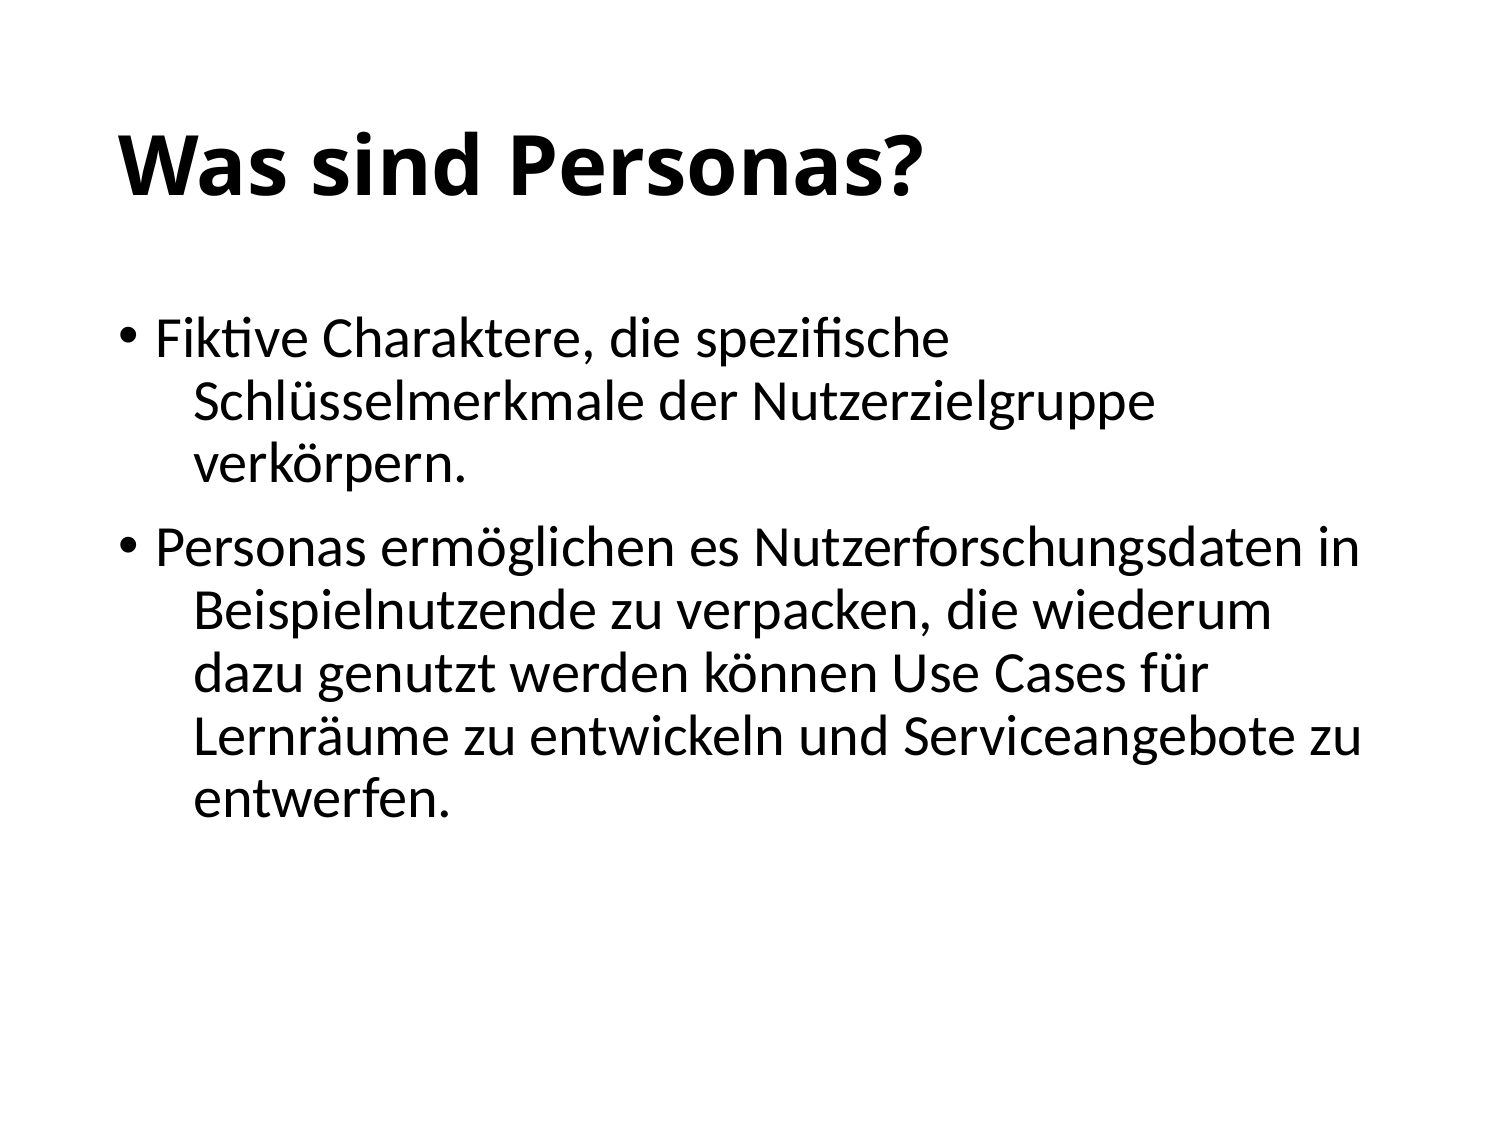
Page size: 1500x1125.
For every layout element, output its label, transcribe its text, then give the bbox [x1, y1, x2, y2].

list Fiktive Charaktere, die spezifische Schlüsselmerkmale der Nutzerzielgruppe verkörpern. Personas ermöglichen es Nutzerforschungsdaten in Beispielnutzende zu verpacken, die wiederum dazu genutzt werden können Use Cases für Lernräume zu entwickeln und Serviceangebote zu entwerfen. [103, 299, 1397, 1014]
title Was sind Personas? [103, 59, 1397, 278]
